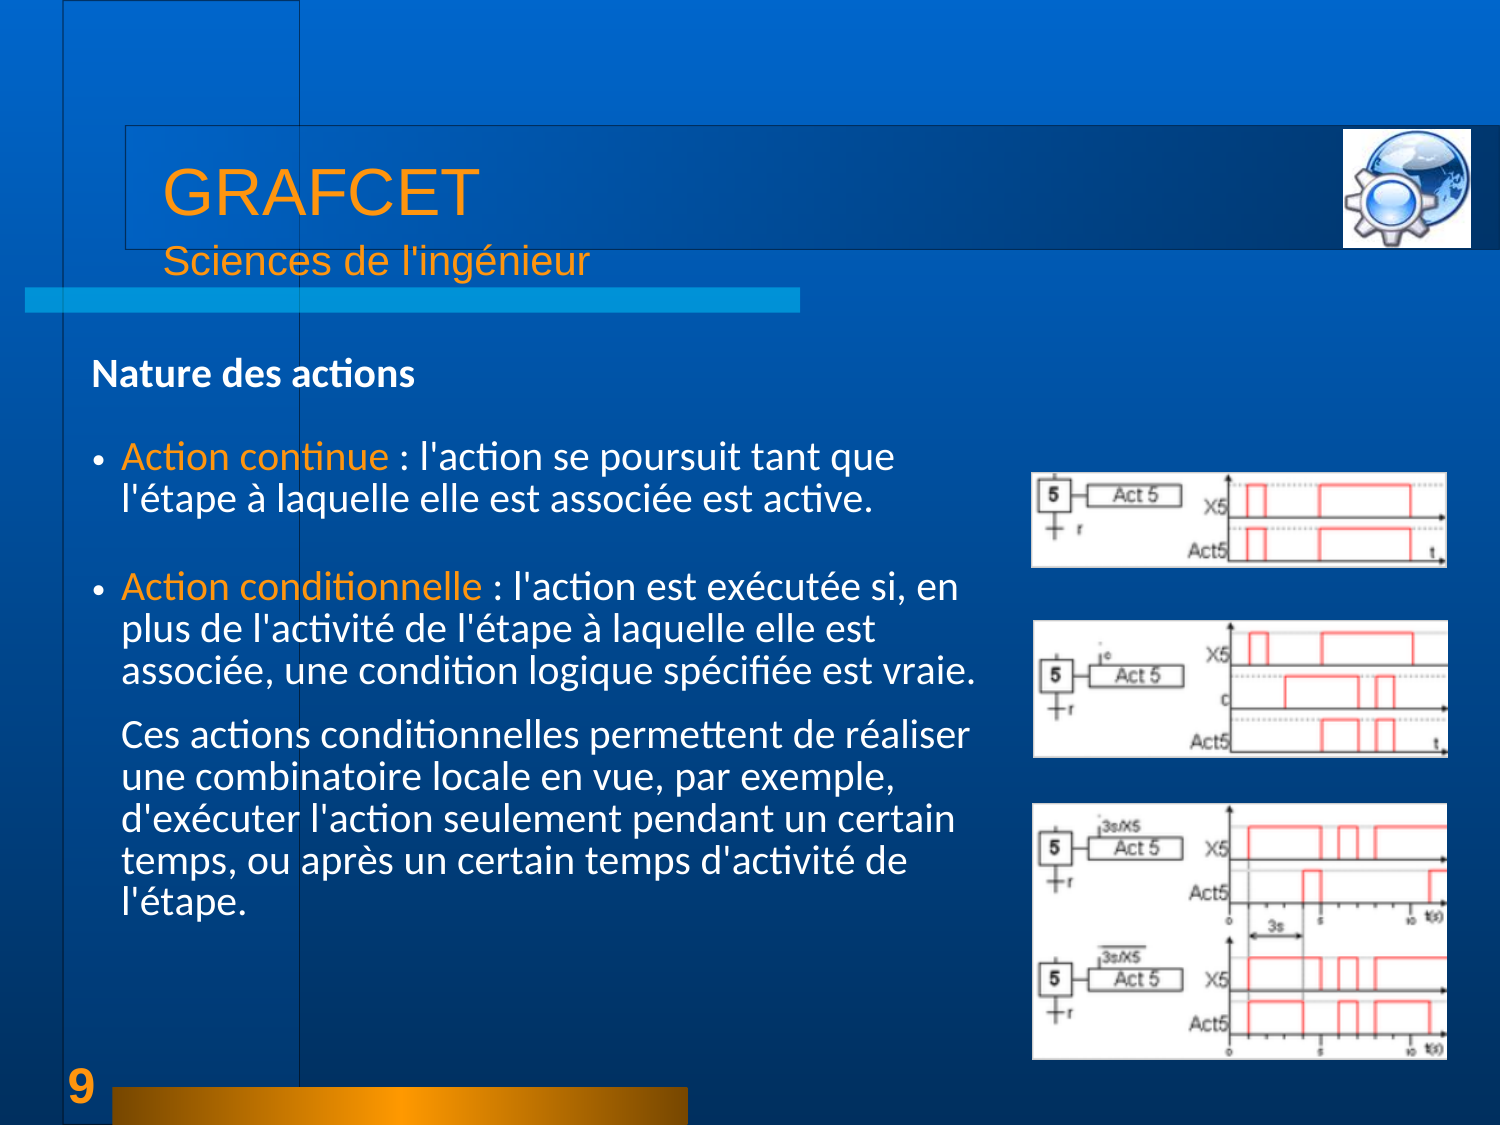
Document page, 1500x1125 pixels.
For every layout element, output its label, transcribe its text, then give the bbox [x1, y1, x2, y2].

picture [1343, 129, 1471, 248]
picture [1031, 472, 1447, 568]
picture [1032, 803, 1447, 1060]
picture [1033, 620, 1448, 758]
text_box Nature des actions Action continue : l'action se poursuit tant que l'étape à laquelle elle est associée est active. Action conditionnelle : l'action est exécutée si, en plus de l'activité de l'étape à laquelle elle est associée, une condition logique spécifiée est vraie. Ces actions conditionnelles permettent de réaliser une combinatoire locale en vue, par exemple, d'exécuter l'action seulement pendant un certain temps, ou après un certain temps d'activité de l'étape. [76, 348, 1004, 1053]
